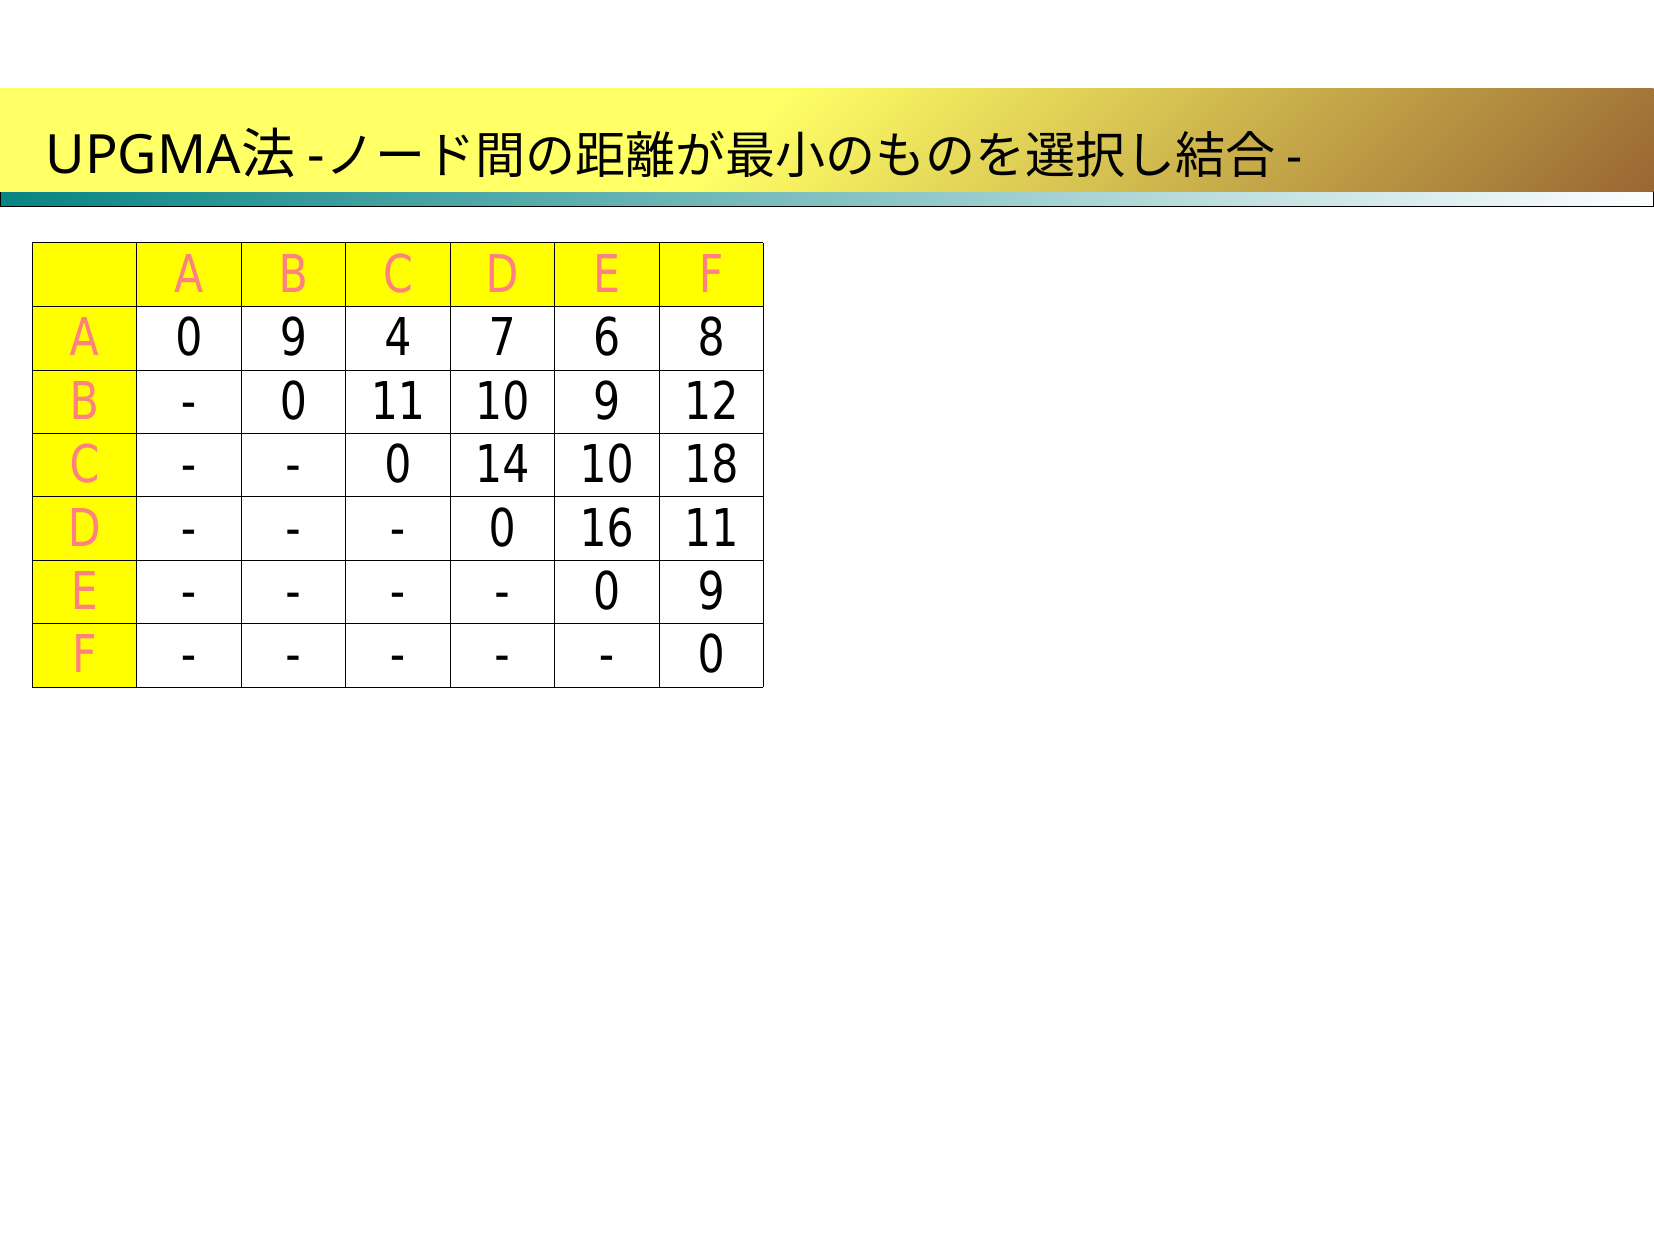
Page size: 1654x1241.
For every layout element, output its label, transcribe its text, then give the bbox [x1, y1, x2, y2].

text_box UPGMA法 -ノード間の距離が最小のものを選択し結合 - [30, 103, 1593, 189]
chart [30, 241, 766, 689]
text_box [0, 88, 1654, 192]
